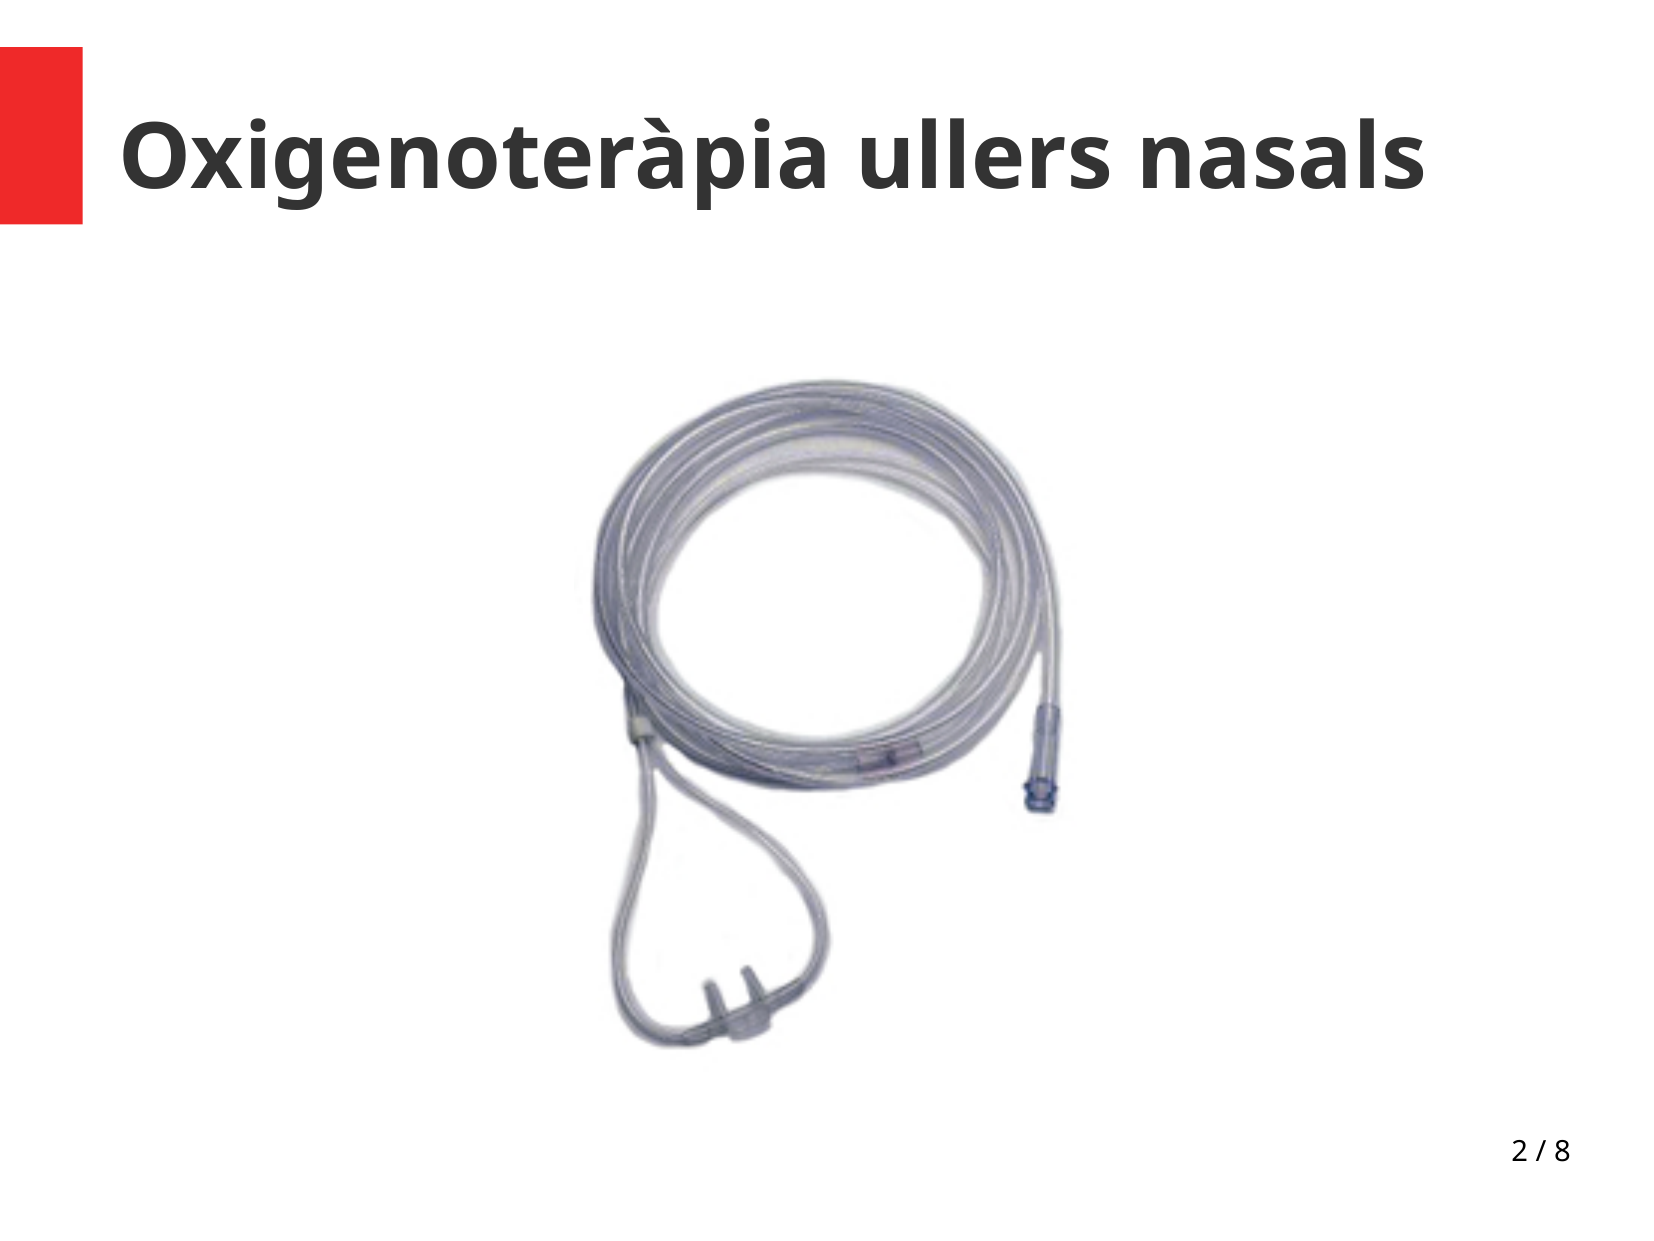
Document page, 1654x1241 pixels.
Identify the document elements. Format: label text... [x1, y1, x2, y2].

picture [574, 354, 1079, 1074]
title Oxigenoteràpia ullers nasals [118, 49, 1571, 257]
